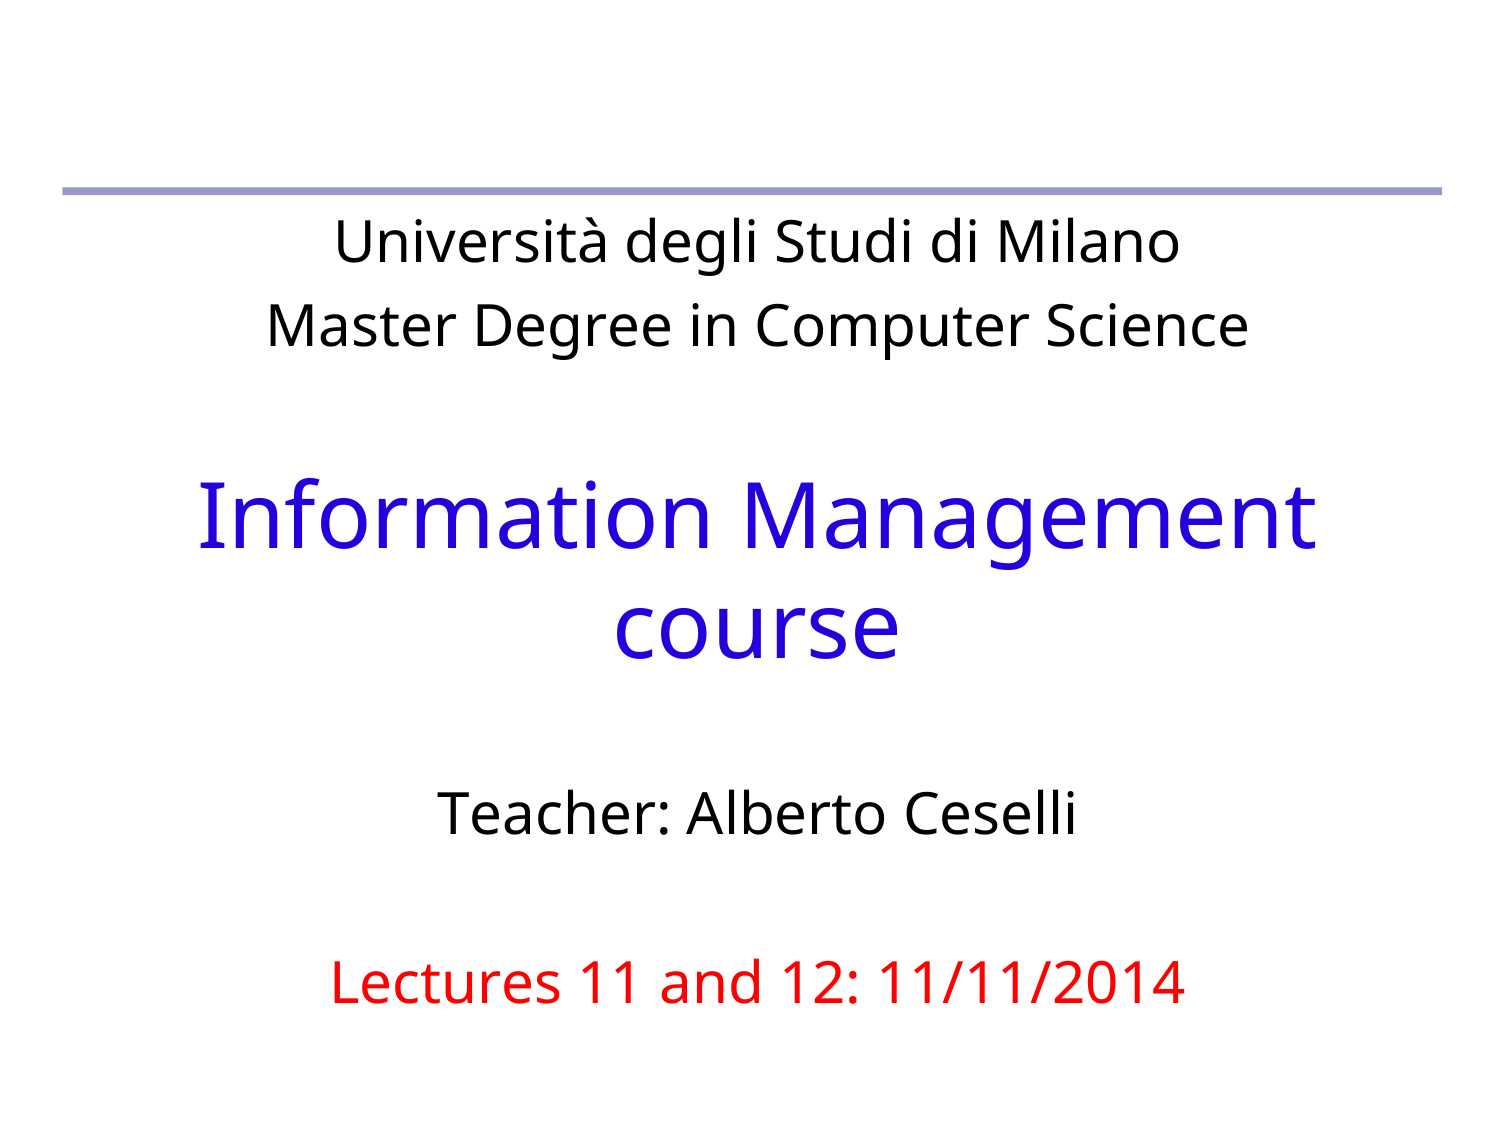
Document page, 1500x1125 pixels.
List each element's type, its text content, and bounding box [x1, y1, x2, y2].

subtitle Università degli Studi di Milano Master Degree in Computer Science Information Management course Teacher: Alberto Ceselli Lectures 11 and 12: 11/11/2014 [124, 55, 1391, 1125]
